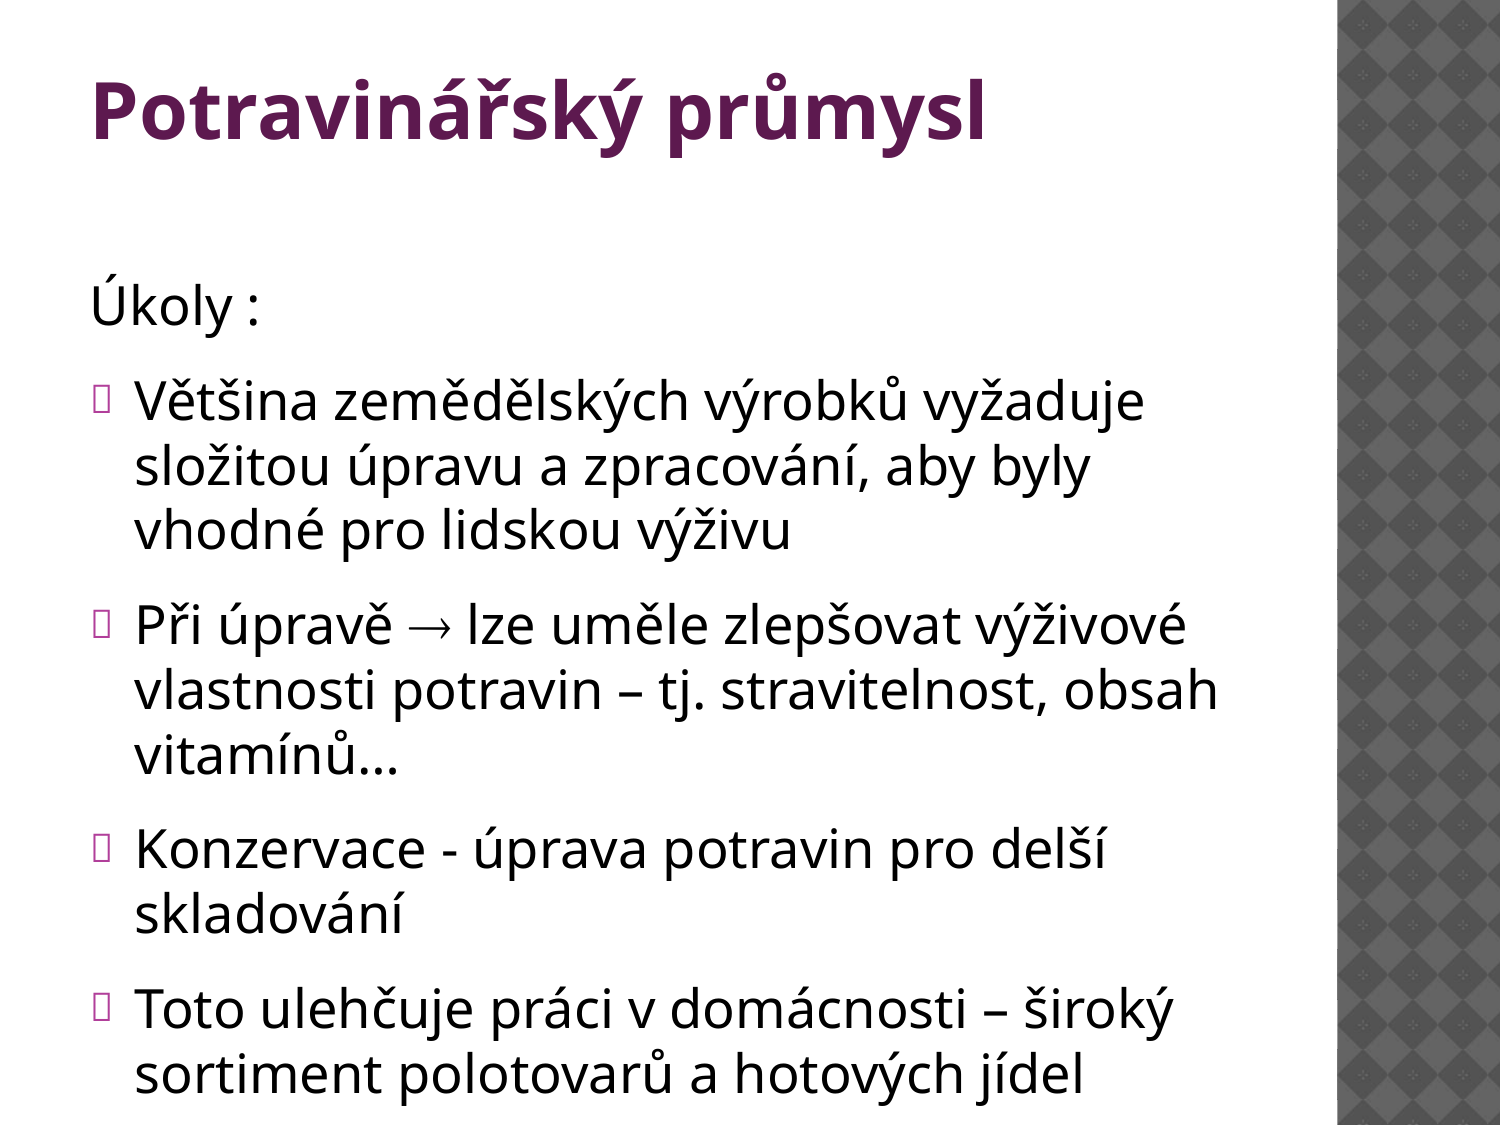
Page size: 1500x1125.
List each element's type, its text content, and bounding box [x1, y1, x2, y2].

title Potravinářský průmysl [75, 52, 1263, 240]
list Úkoly : Většina zemědělských výrobků vyžaduje složitou úpravu a zpracování, aby byly vhodné pro lidskou výživu Při úpravě  lze uměle zlepšovat výživové vlastnosti potravin – tj. stravitelnost, obsah vitamínů… Konzervace - úprava potravin pro delší skladování Toto ulehčuje práci v domácnosti – široký sortiment polotovarů a hotových jídel [75, 264, 1263, 1059]
picture [1337, 0, 1500, 1125]
